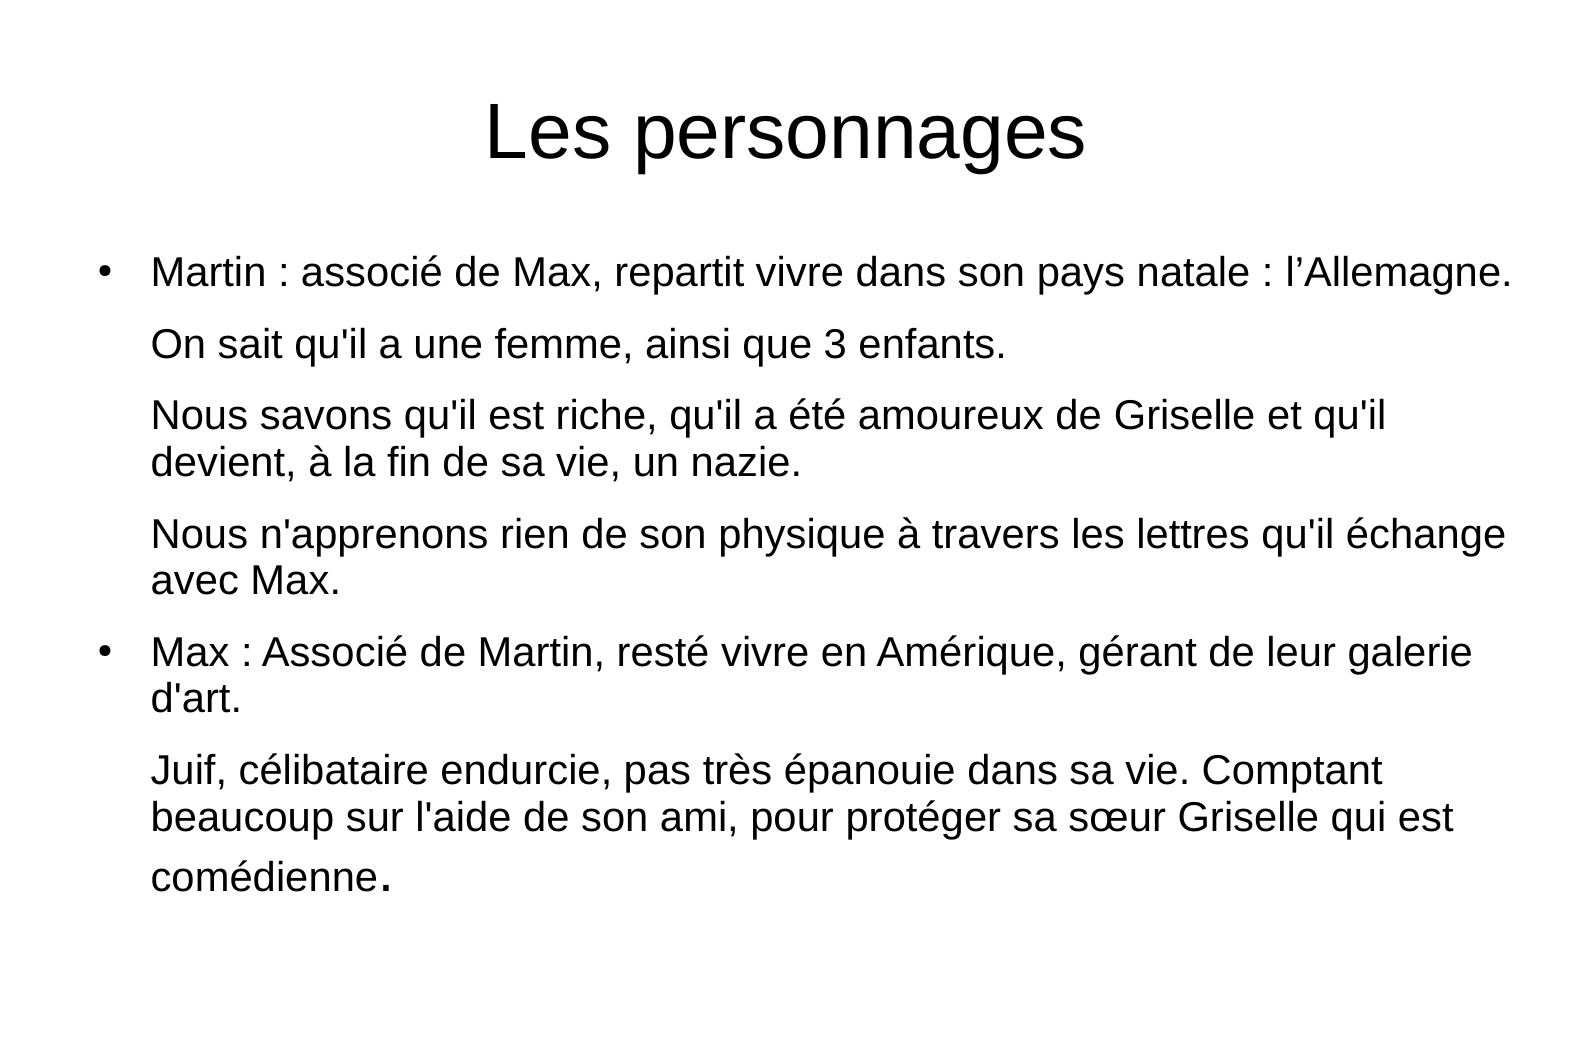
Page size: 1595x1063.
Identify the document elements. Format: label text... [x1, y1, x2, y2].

title Les personnages [79, 42, 1515, 220]
list Martin : associé de Max, repartit vivre dans son pays natale : l’Allemagne. On sait qu'il a une femme, ainsi que 3 enfants. Nous savons qu'il est riche, qu'il a été amoureux de Griselle et qu'il devient, à la fin de sa vie, un nazie. Nous n'apprenons rien de son physique à travers les lettres qu'il échange avec Max. Max : Associé de Martin, resté vivre en Amérique, gérant de leur galerie d'art. Juif, célibataire endurcie, pas très épanouie dans sa vie. Comptant beaucoup sur l'aide de son ami, pour protéger sa sœur Griselle qui est comédienne. [79, 248, 1515, 951]
